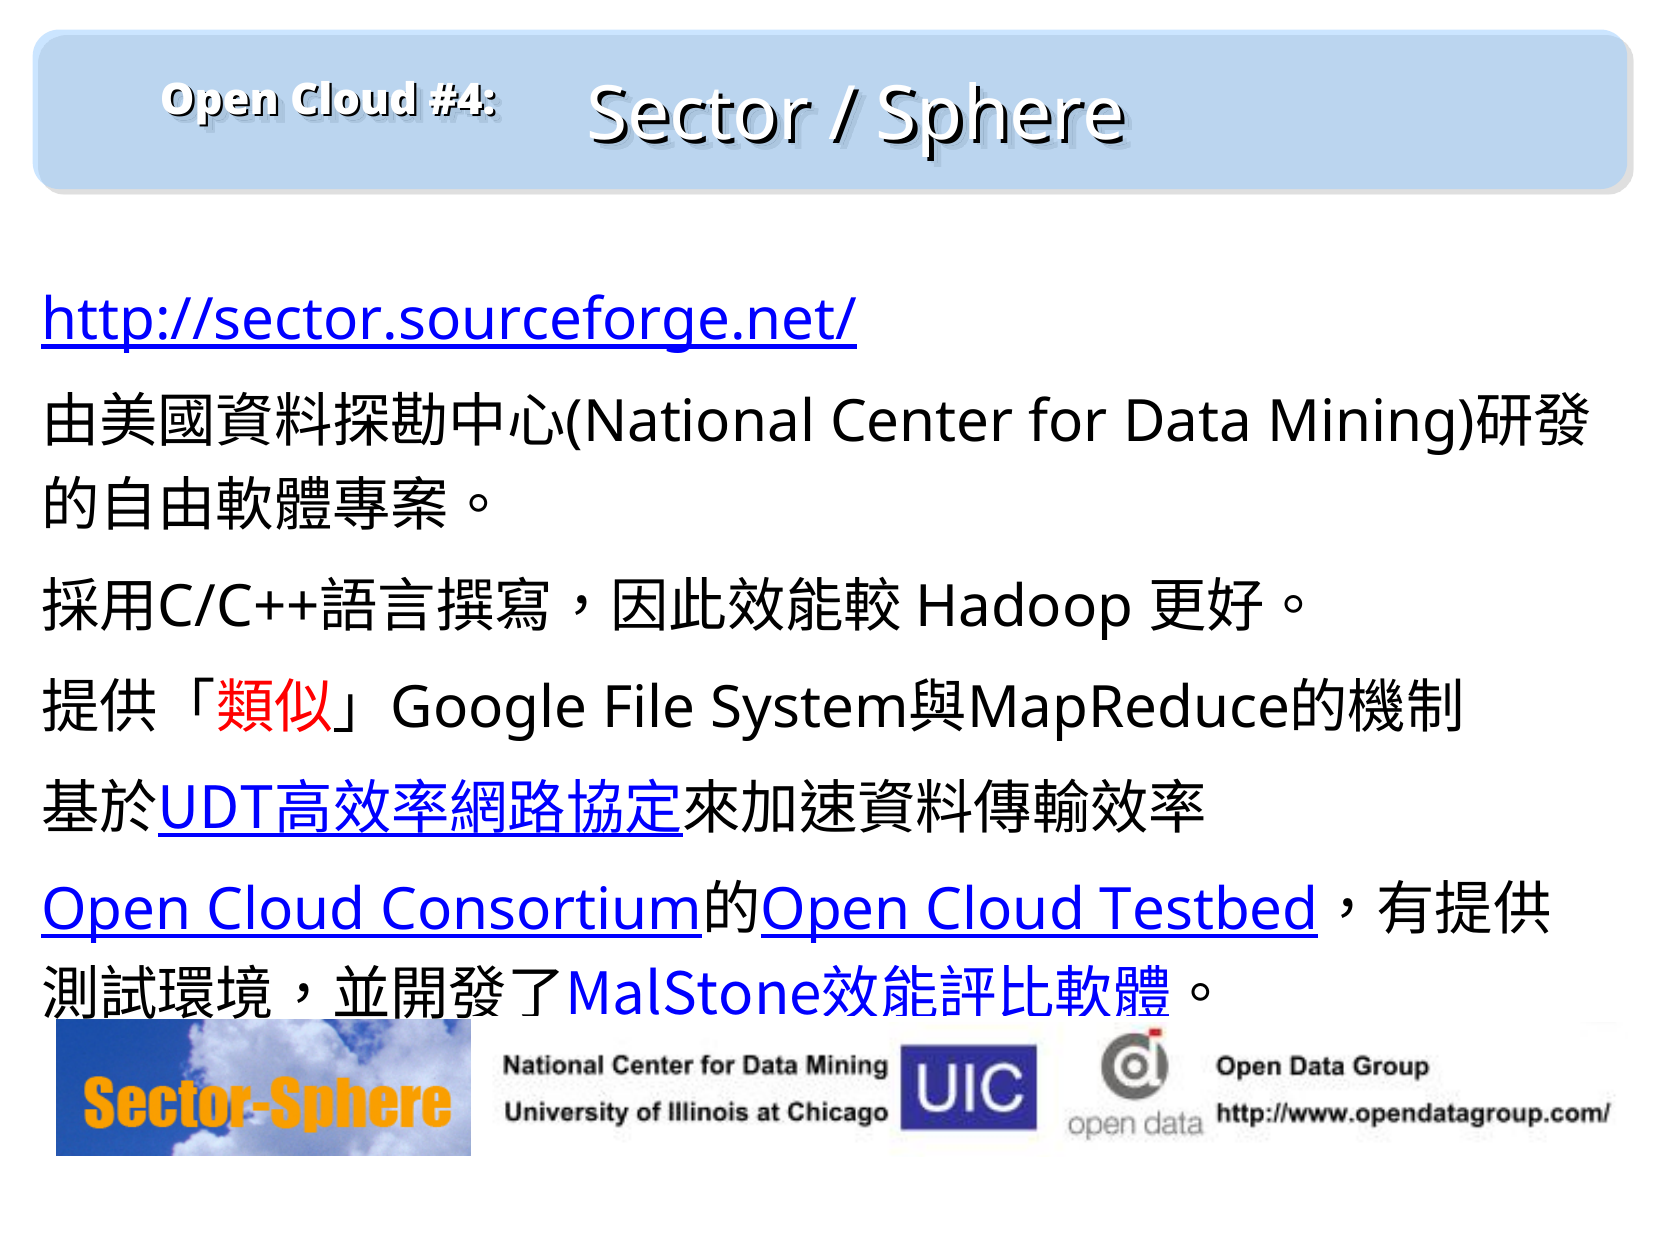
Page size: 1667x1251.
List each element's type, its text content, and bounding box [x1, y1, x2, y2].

picture [56, 1019, 471, 1156]
text_box Open Cloud #4: Sector / Sphere [32, 29, 1628, 190]
picture [476, 1021, 1629, 1158]
list http://sector.sourceforge.net/ 由美國資料探勘中心(National Center for Data Mining)研發的自由軟體專案。 採用C/C++語言撰寫，因此效能較 Hadoop 更好。 提供「類似」Google File System與MapReduce的機制 基於UDT高效率網路協定來加速資料傳輸效率 Open Cloud Consortium的Open Cloud Testbed，有提供測試環境，並開發了MalStone效能評比軟體。 [41, 277, 1607, 1046]
